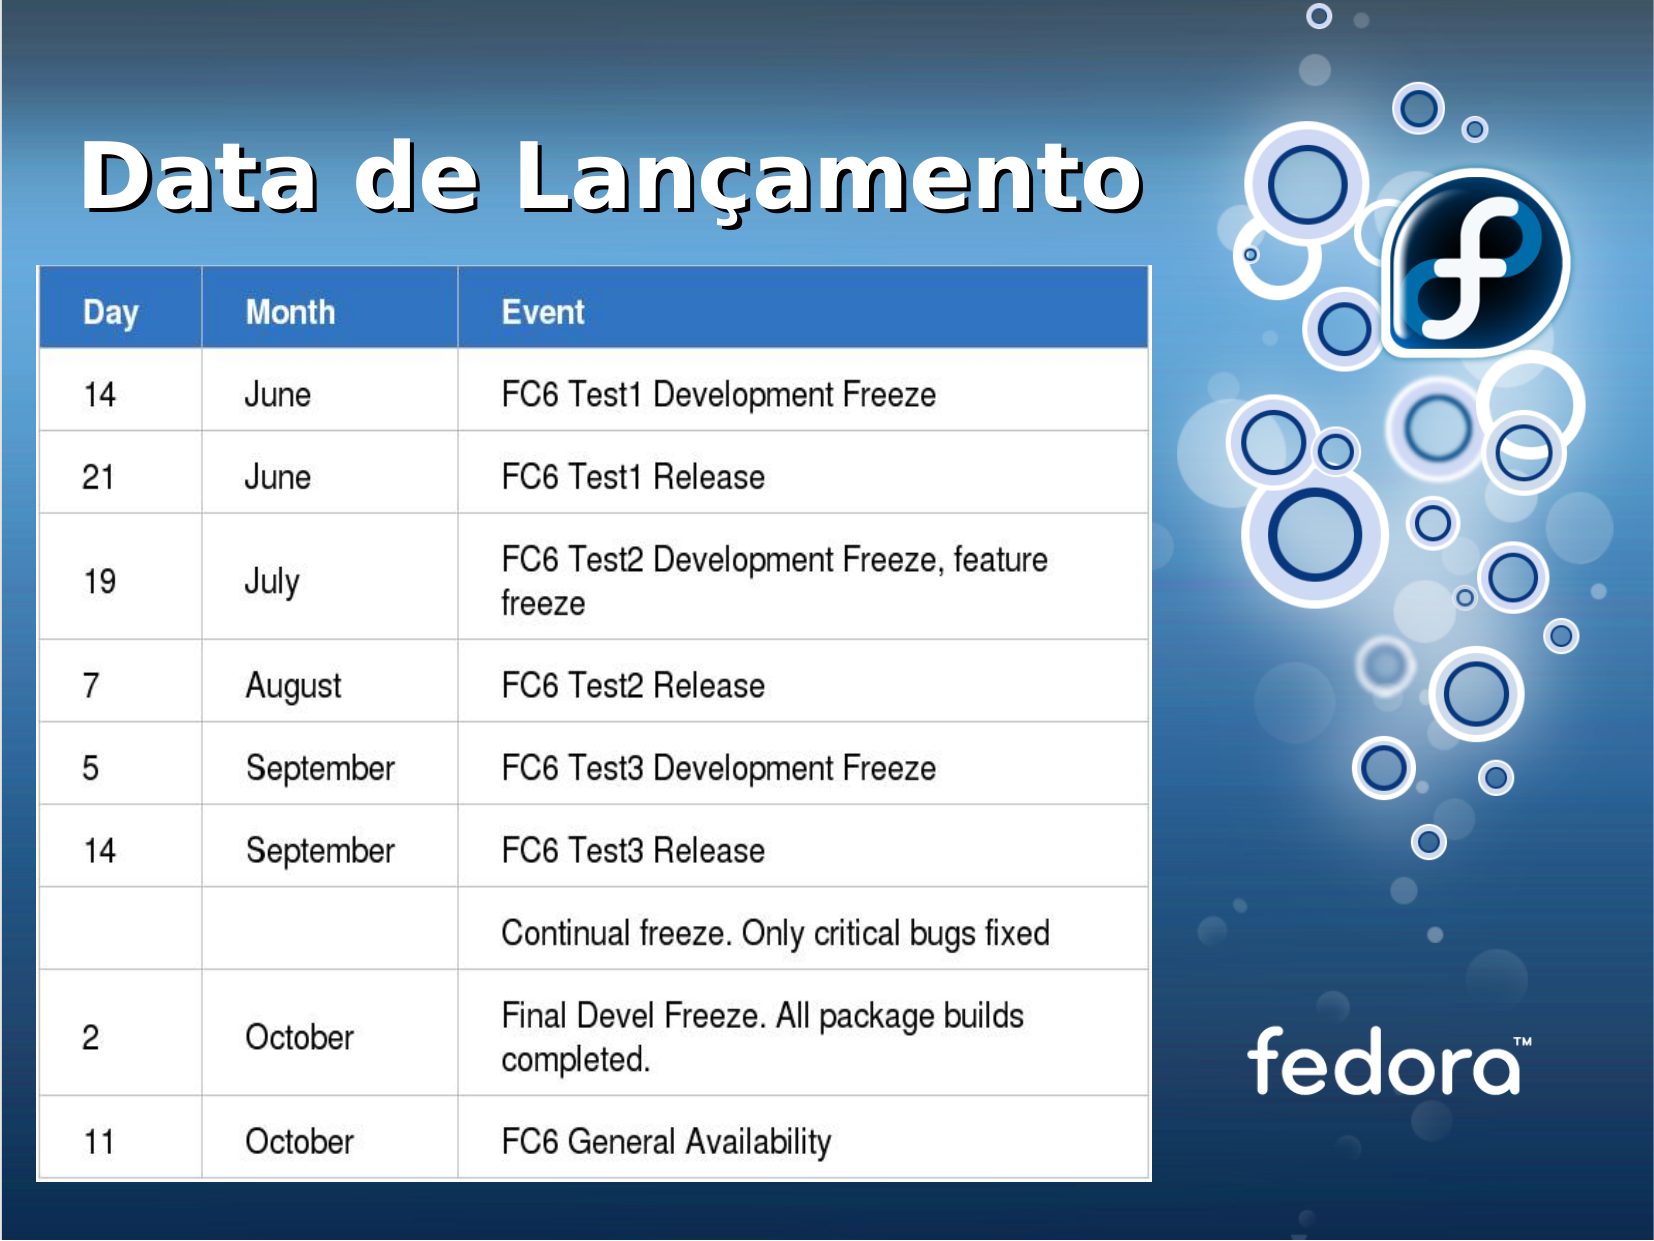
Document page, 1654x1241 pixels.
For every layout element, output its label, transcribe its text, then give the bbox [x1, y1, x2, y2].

title Data de Lançamento [76, 73, 1565, 281]
picture [1, 0, 1654, 1240]
